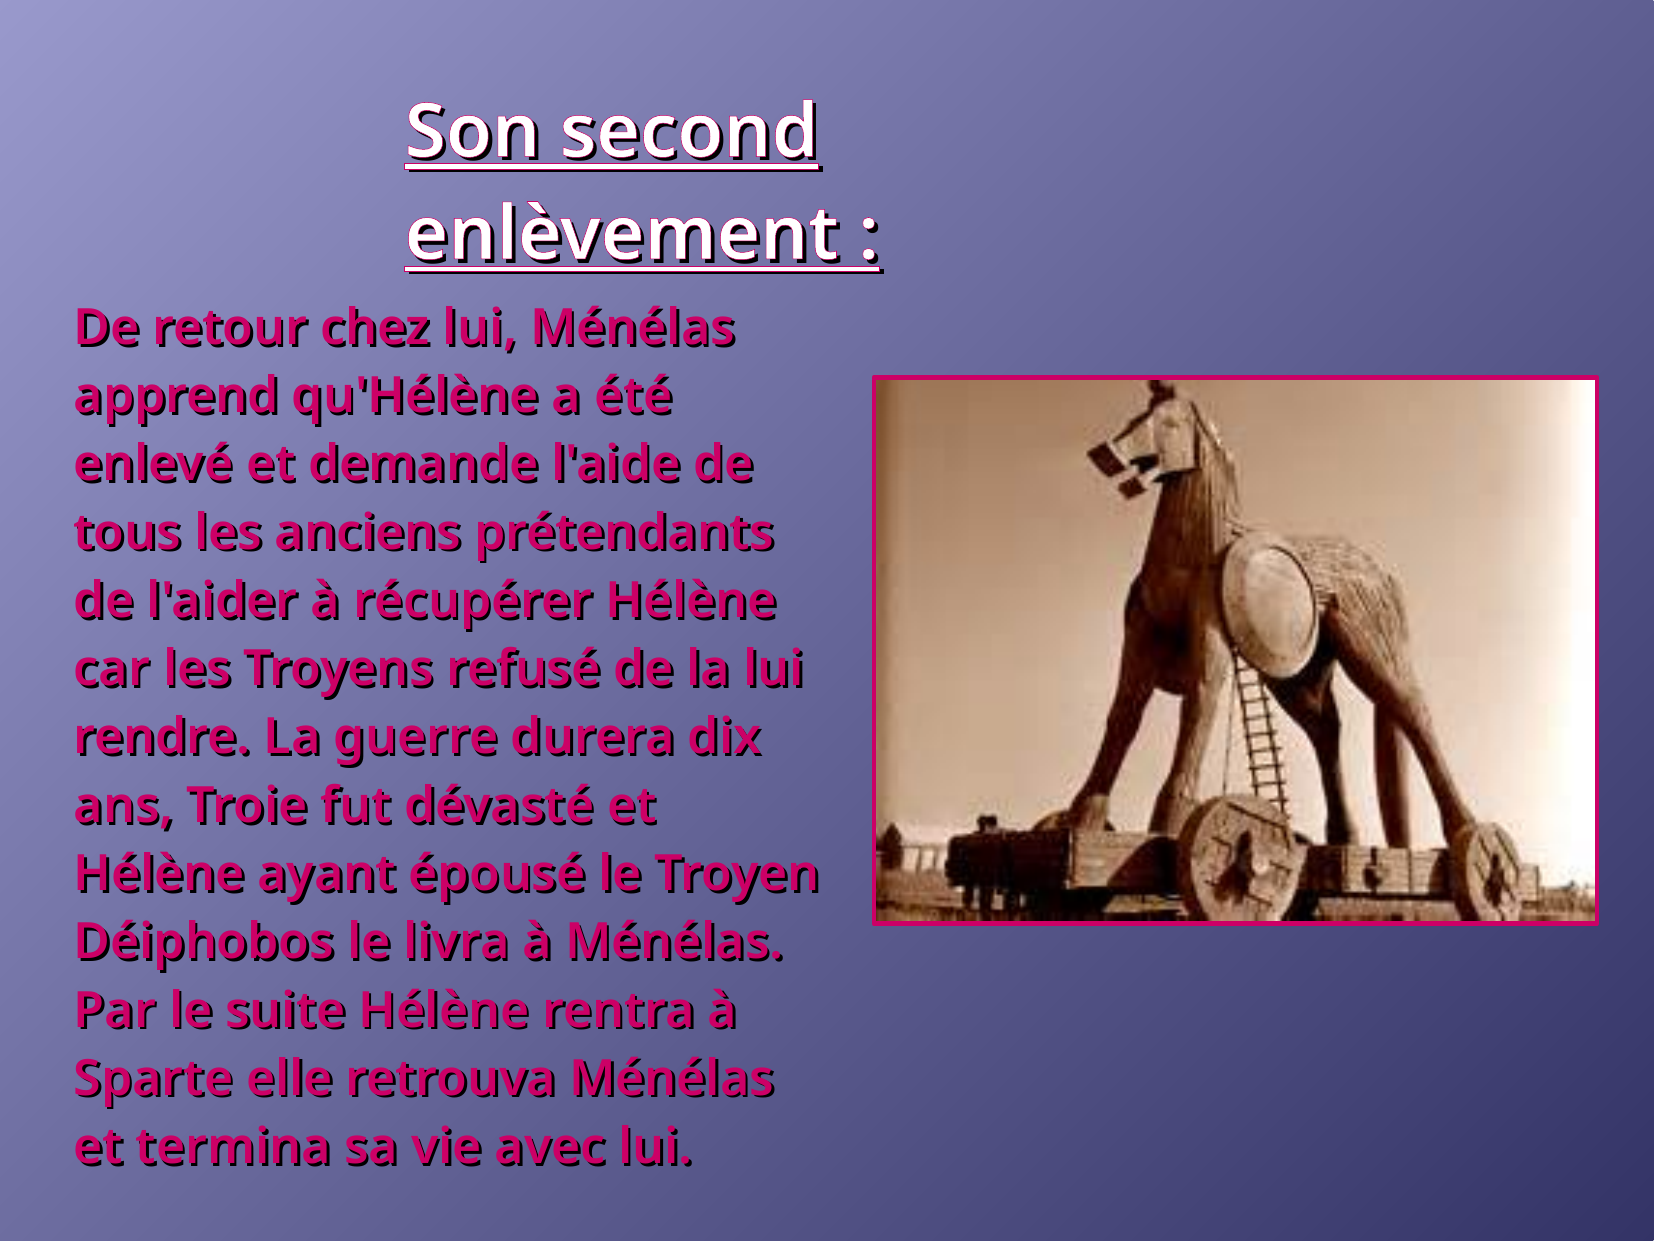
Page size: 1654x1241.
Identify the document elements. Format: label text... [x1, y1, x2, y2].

text_box Son second enlèvement : [389, 69, 1276, 184]
text_box De retour chez lui, Ménélas apprend qu'Hélène a été enlevé et demande l'aide de tous les anciens prétendants de l'aider à récupérer Hélène car les Troyens refusé de la lui rendre. La guerre durera dix ans, Troie fut dévasté et Hélène ayant épousé le Troyen Déiphobos le livra à Ménélas. Par le suite Hélène rentra à Sparte elle retrouva Ménélas et termina sa vie avec lui. [59, 283, 839, 1160]
picture [876, 379, 1595, 922]
